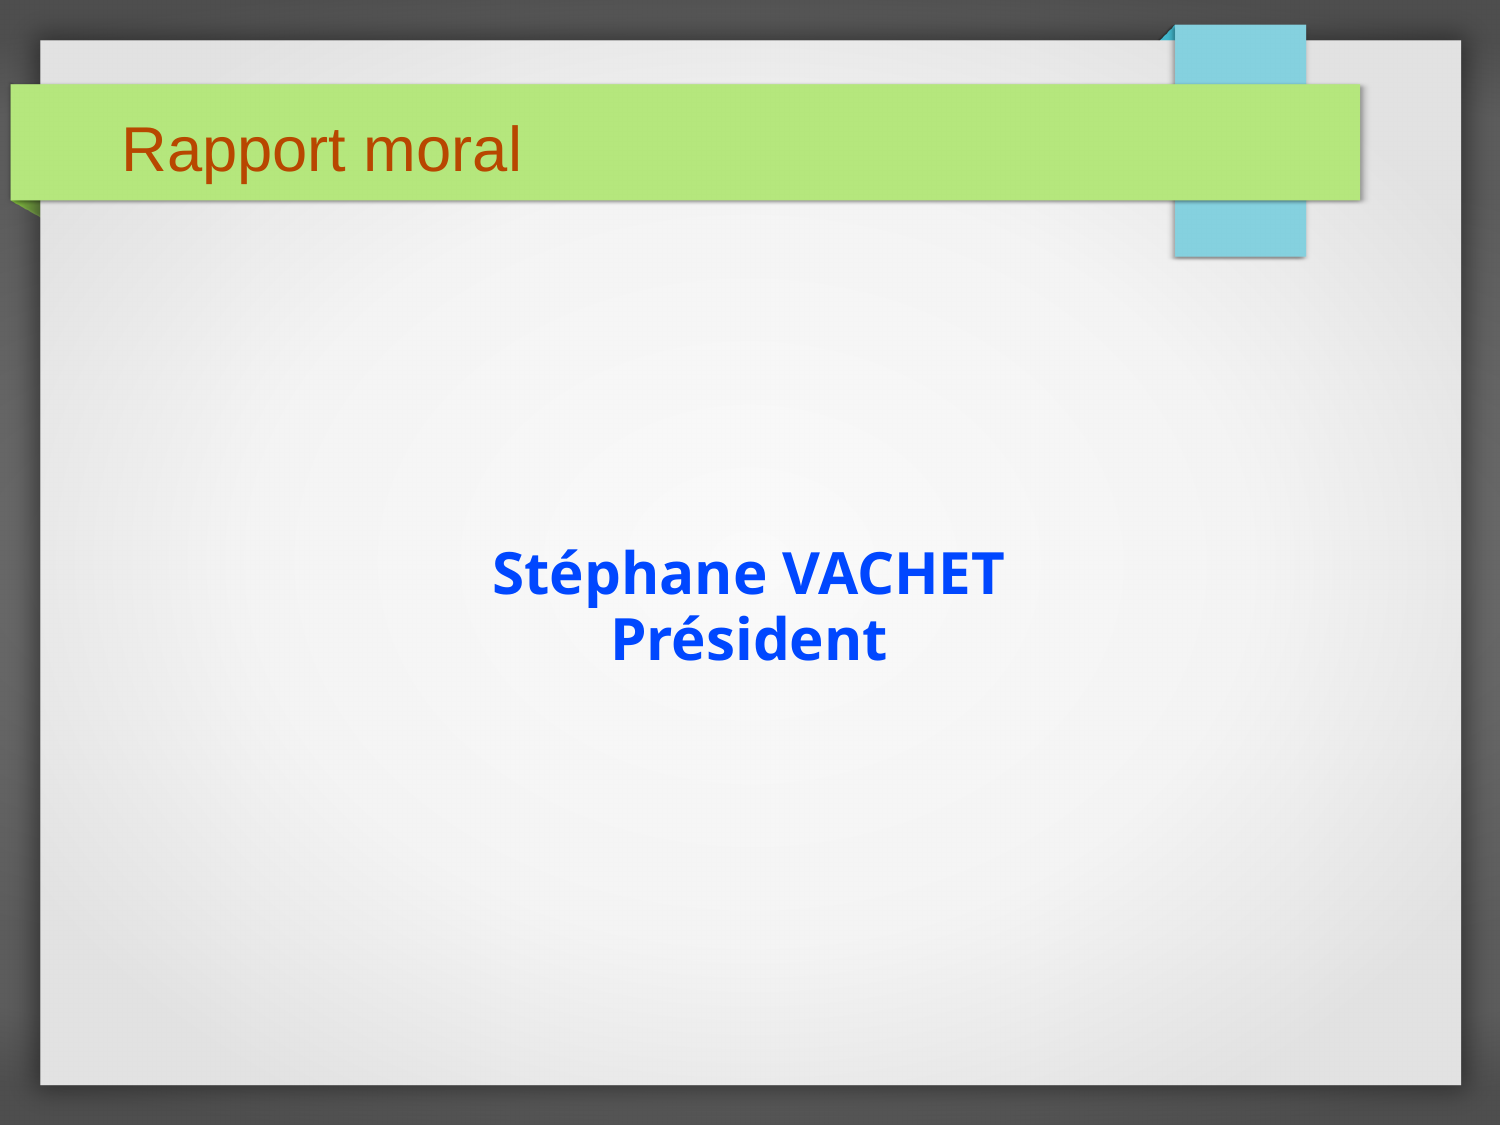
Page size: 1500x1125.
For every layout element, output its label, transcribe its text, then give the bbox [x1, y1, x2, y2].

title Rapport moral [106, 59, 1416, 247]
subtitle Stéphane VACHET Président [213, 534, 1264, 686]
picture [0, 0, 1500, 1125]
